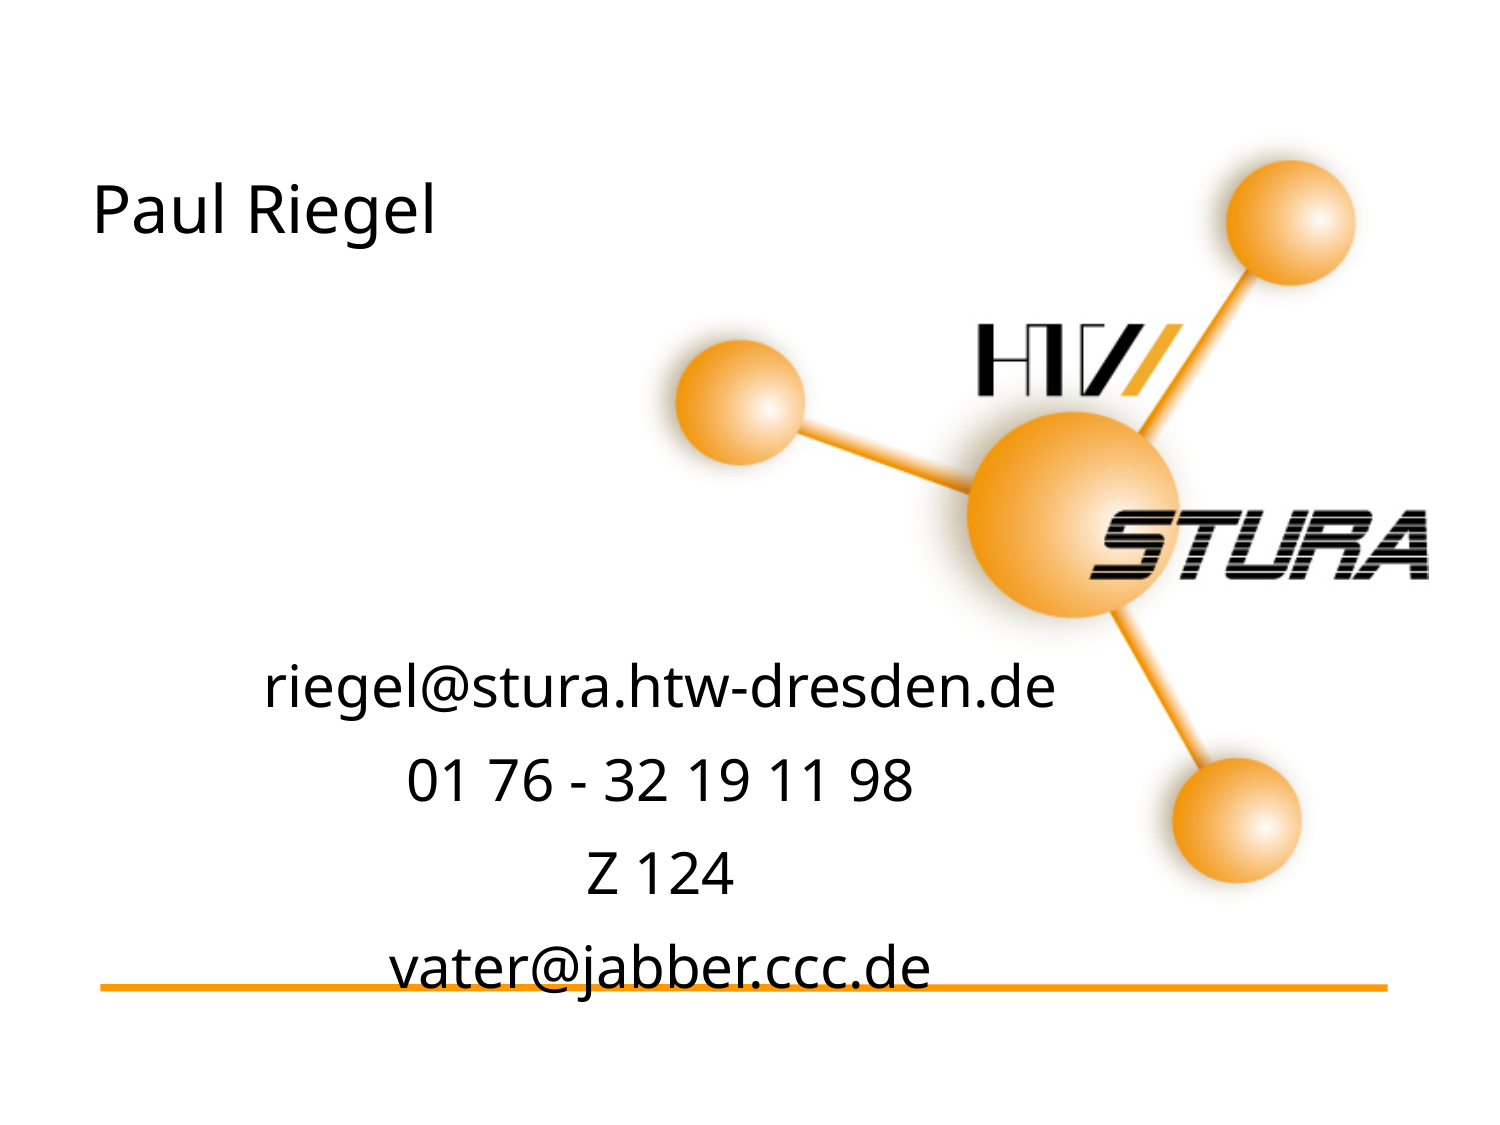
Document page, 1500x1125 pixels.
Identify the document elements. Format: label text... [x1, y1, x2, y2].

title Paul Riegel [76, 29, 1282, 296]
subtitle riegel@stura.htw-dresden.de 01 76 - 32 19 11 98 Z 124 vater@jabber.ccc.de [135, 668, 1186, 983]
picture [631, 125, 1429, 914]
